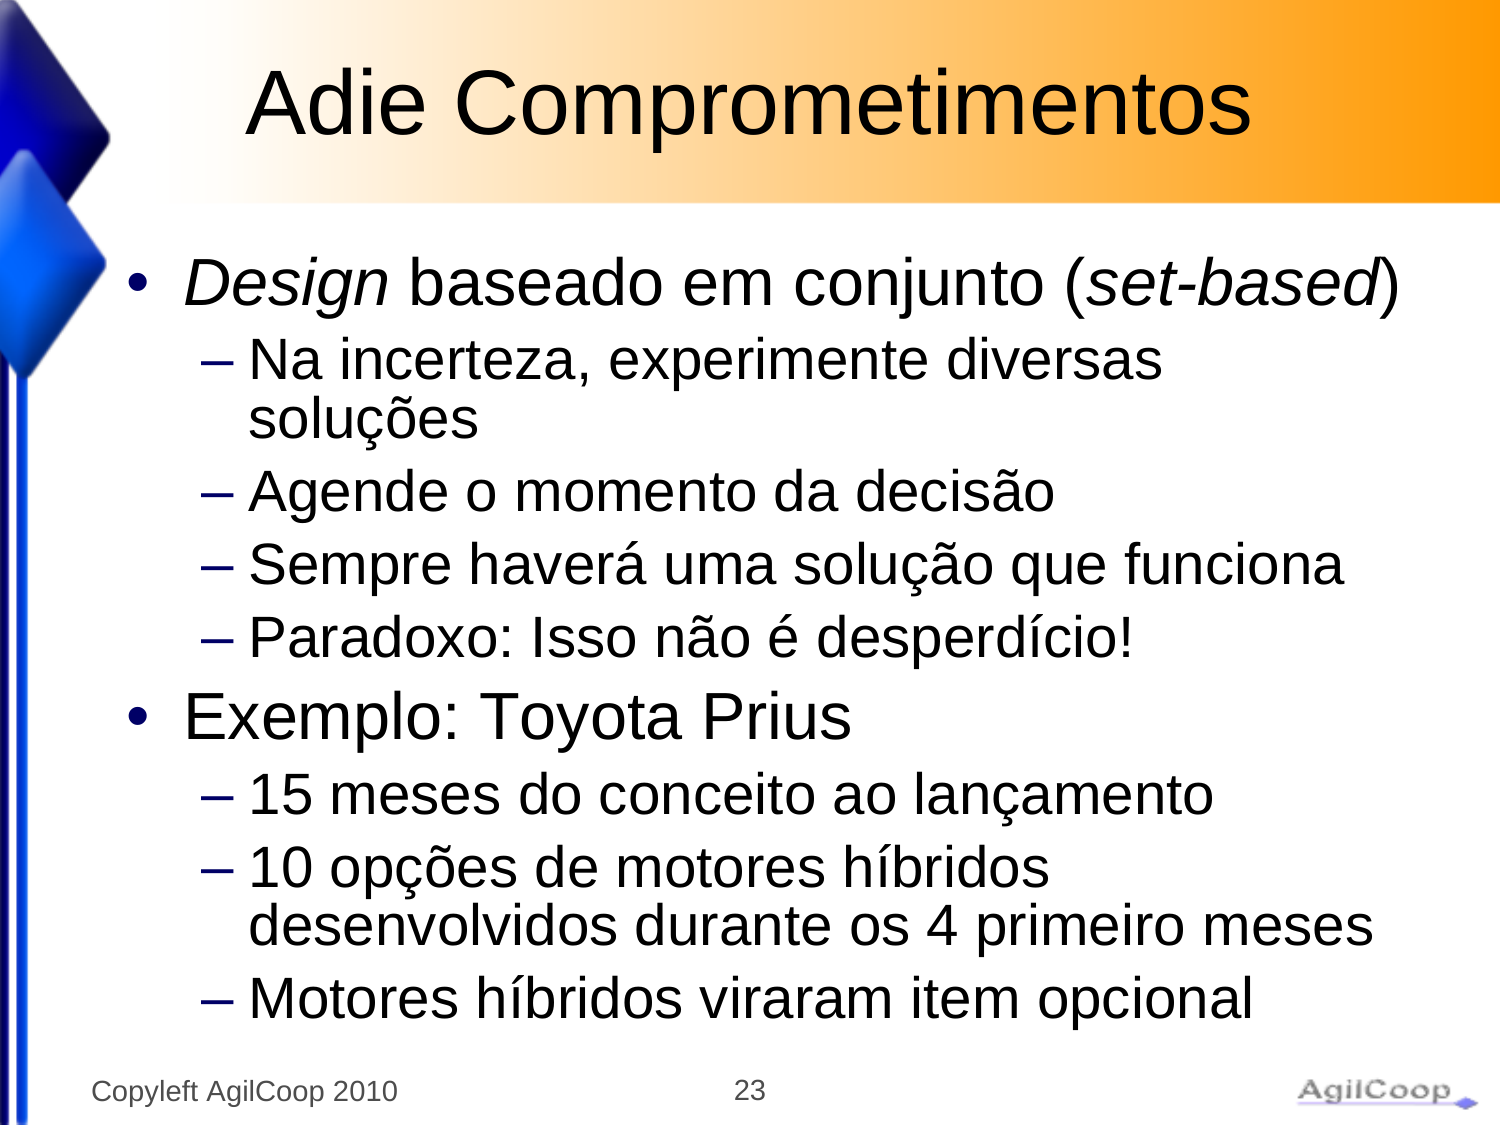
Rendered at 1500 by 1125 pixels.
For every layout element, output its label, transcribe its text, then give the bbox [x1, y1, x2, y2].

list Design baseado em conjunto (set-based) Na incerteza, experimente diversas soluções Agende o momento da decisão Sempre haverá uma solução que funciona Paradoxo: Isso não é desperdício! Exemplo: Toyota Prius 15 meses do conceito ao lançamento 10 opções de motores híbridos desenvolvidos durante os 4 primeiro meses Motores híbridos viraram item opcional [112, 243, 1425, 1088]
title Adie Comprometimentos [75, 8, 1426, 197]
picture [0, 0, 1500, 1125]
